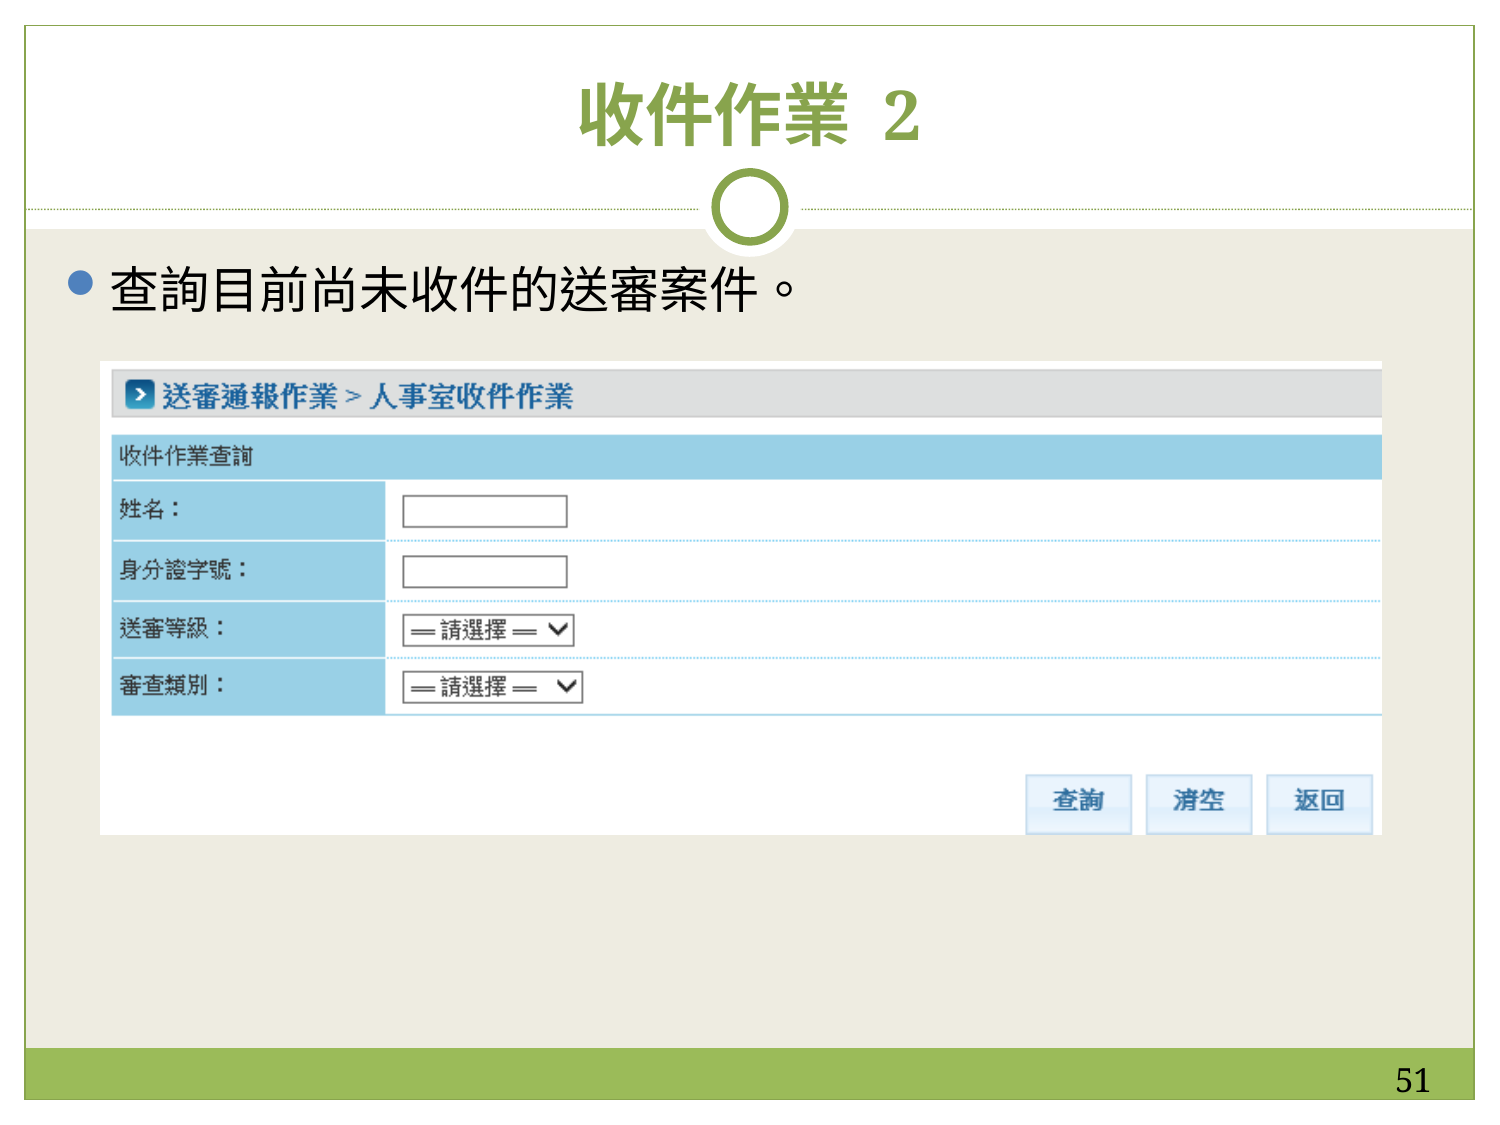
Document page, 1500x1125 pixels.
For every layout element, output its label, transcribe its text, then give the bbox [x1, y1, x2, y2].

list 查詢目前尚未收件的送審案件。 [49, 250, 1445, 1001]
text_box [1376, 1045, 1452, 1118]
picture [100, 361, 1382, 835]
title 收件作業 2 [49, 37, 1450, 162]
